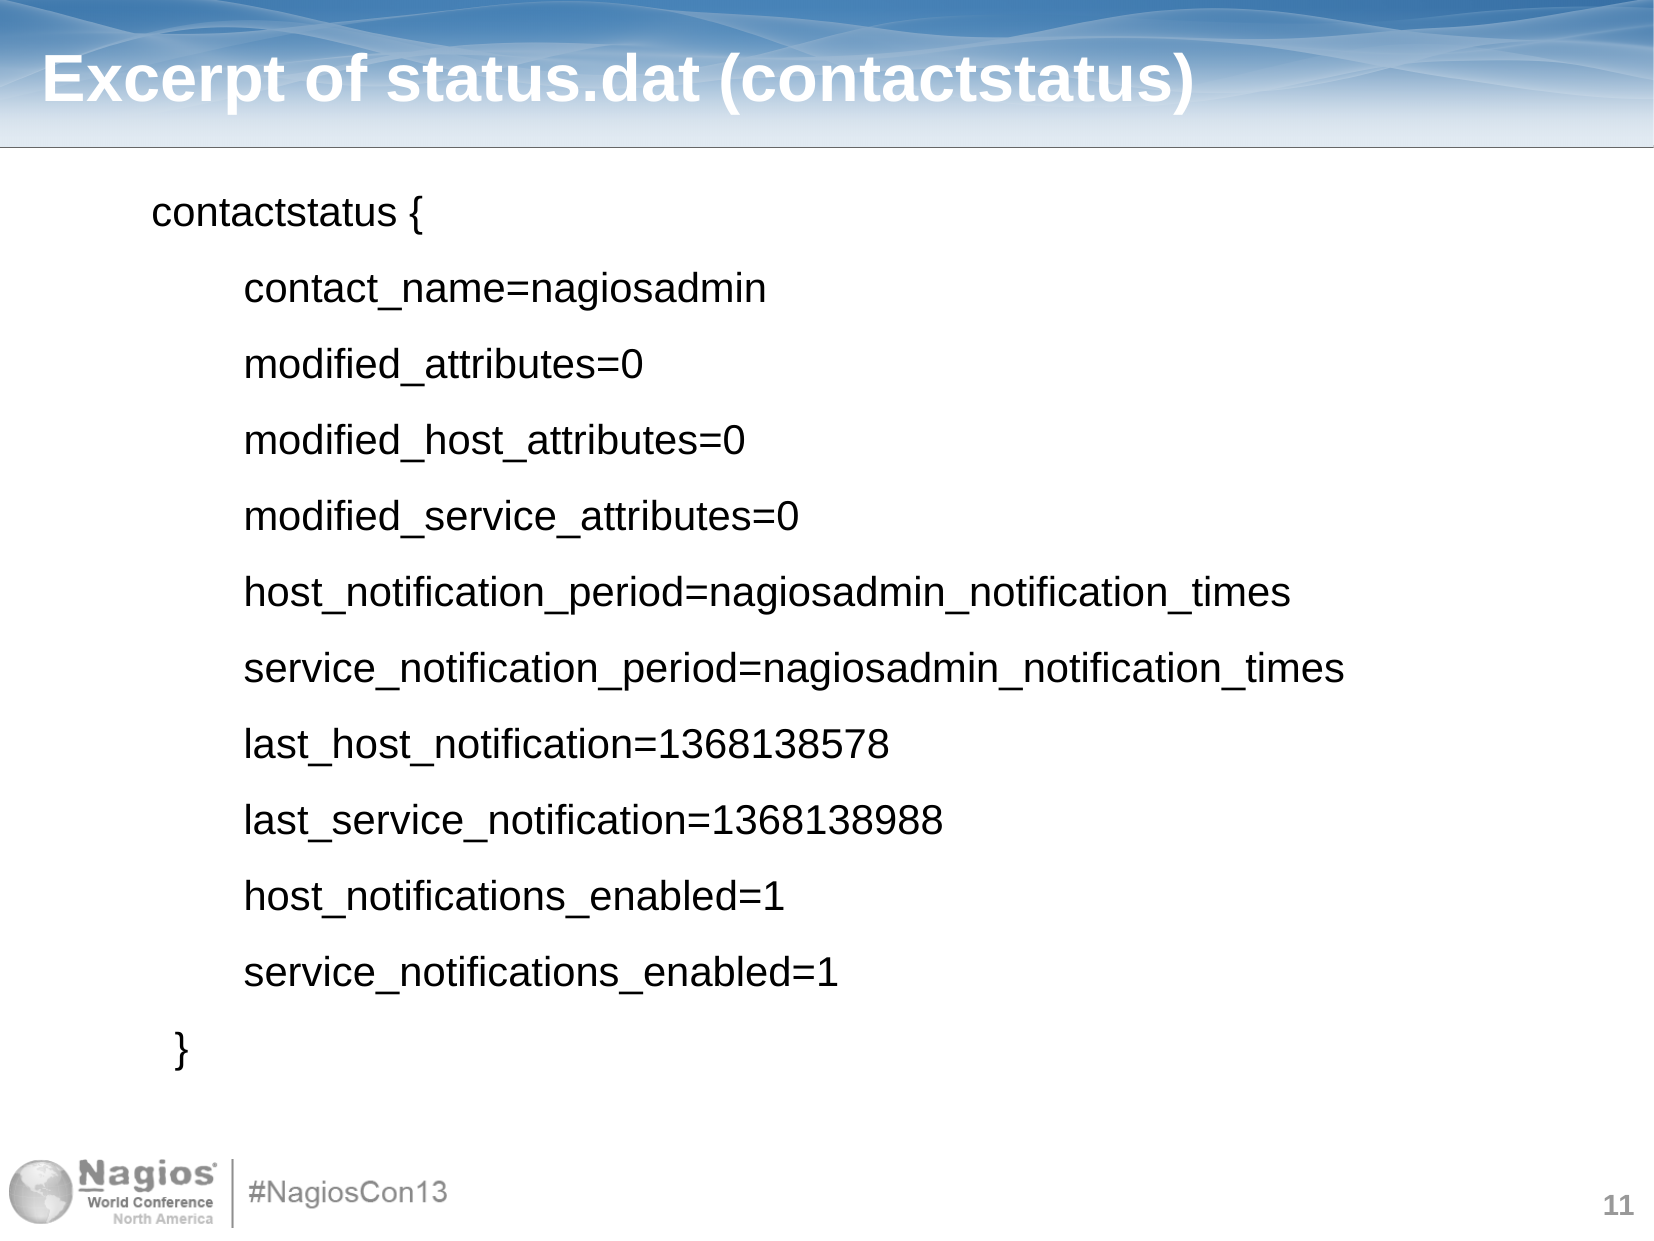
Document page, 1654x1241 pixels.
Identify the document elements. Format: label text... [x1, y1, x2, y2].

picture [0, 0, 1654, 147]
list contactstatus { contact_name=nagiosadmin modified_attributes=0 modified_host_attributes=0 modified_service_attributes=0 host_notification_period=nagiosadmin_notification_times service_notification_period=nagiosadmin_notification_times last_host_notification=1368138578 last_service_notification=1368138988 host_notifications_enabled=1 service_notifications_enabled=1 } [80, 188, 1569, 1071]
picture [9, 1159, 453, 1228]
title Excerpt of status.dat (contactstatus) [41, 29, 1248, 127]
